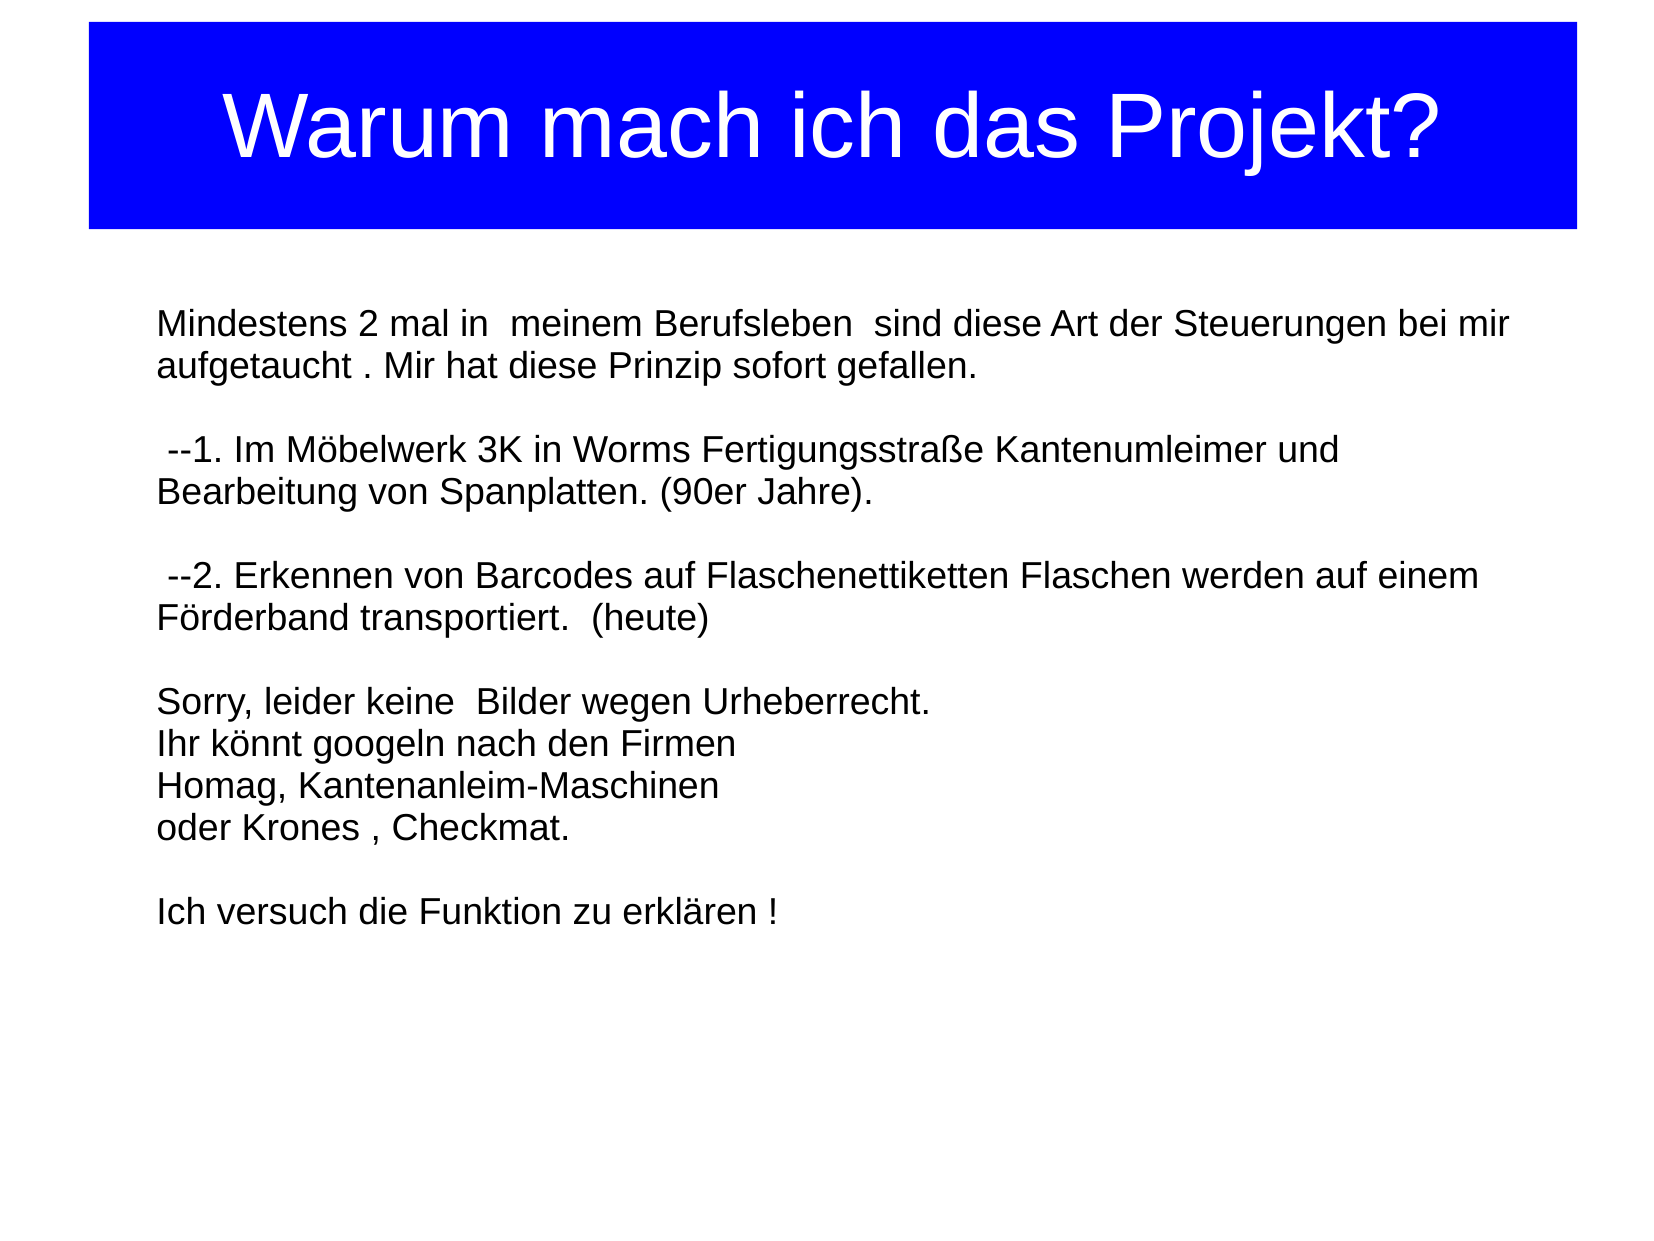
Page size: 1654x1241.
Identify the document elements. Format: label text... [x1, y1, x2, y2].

text_box Mindestens 2 mal in meinem Berufsleben sind diese Art der Steuerungen bei mir aufgetaucht . Mir hat diese Prinzip sofort gefallen. --1. Im Möbelwerk 3K in Worms Fertigungsstraße Kantenumleimer und Bearbeitung von Spanplatten. (90er Jahre). --2. Erkennen von Barcodes auf Flaschenettiketten Flaschen werden auf einem Förderband transportiert. (heute) Sorry, leider keine Bilder wegen Urheberrecht. Ihr könnt googeln nach den Firmen Homag, Kantenanleim-Maschinen oder Krones , Checkmat. Ich versuch die Funktion zu erklären ! [141, 295, 1530, 1182]
title Warum mach ich das Projekt? [88, 21, 1578, 230]
